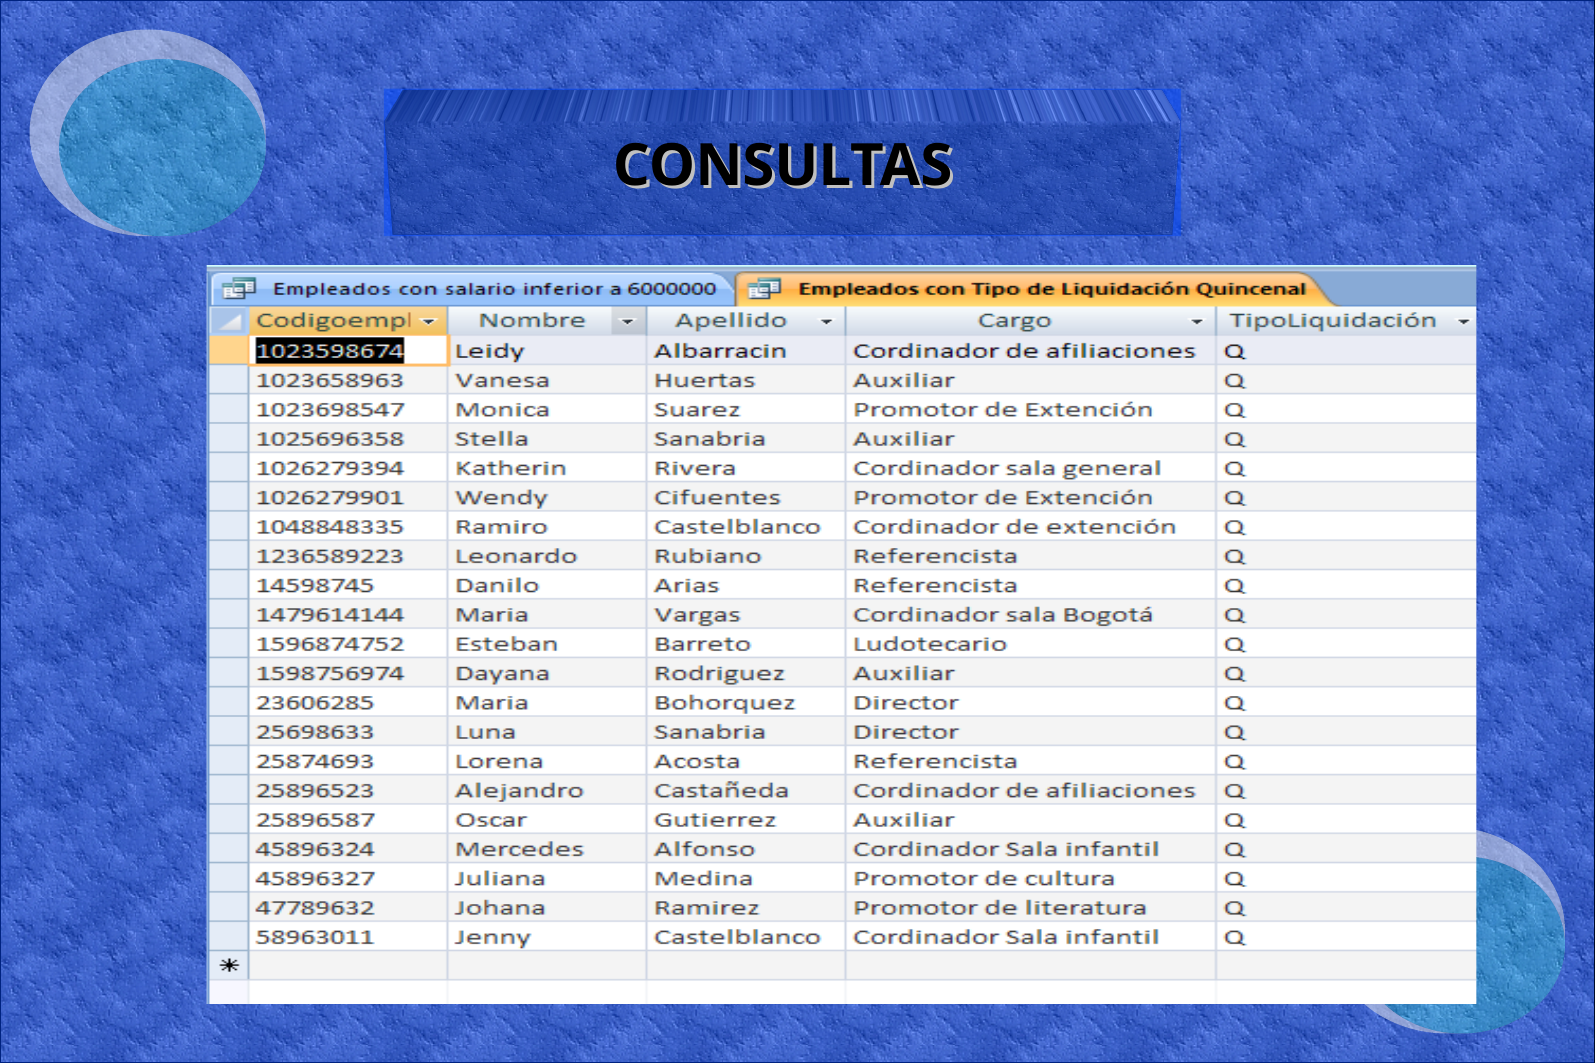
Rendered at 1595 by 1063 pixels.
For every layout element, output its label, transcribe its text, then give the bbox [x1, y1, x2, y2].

text_box CONSULTAS [383, 88, 1182, 237]
picture [206, 265, 1565, 1034]
picture [59, 59, 266, 237]
